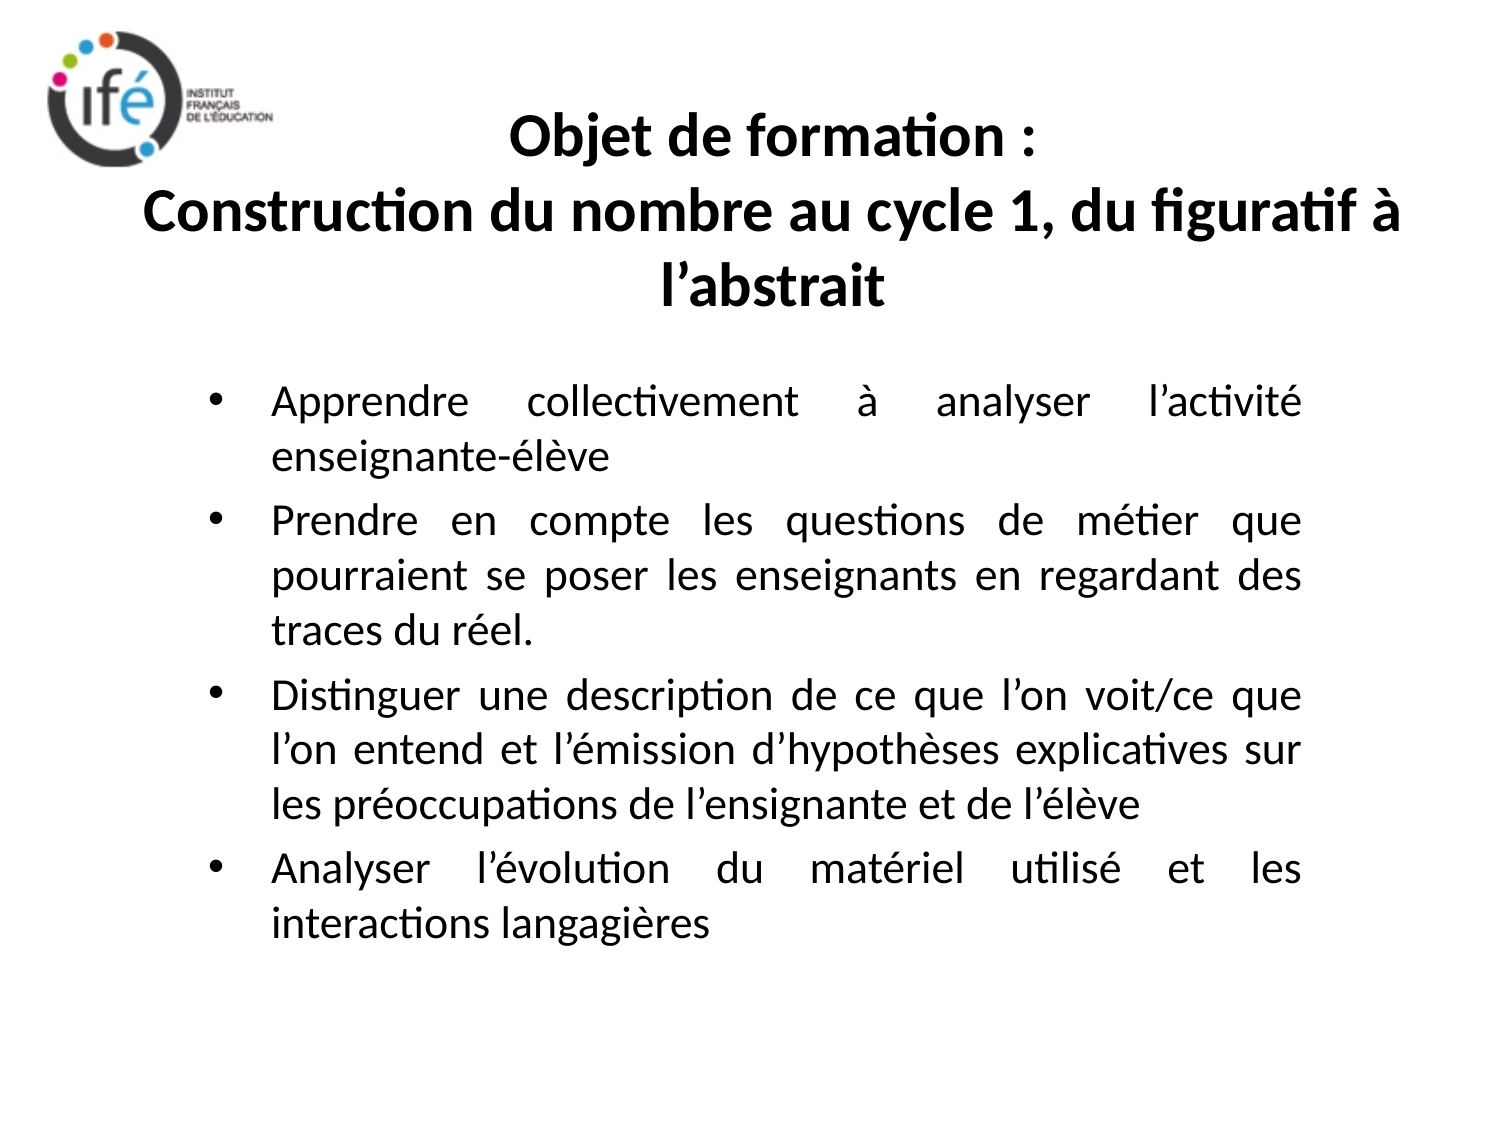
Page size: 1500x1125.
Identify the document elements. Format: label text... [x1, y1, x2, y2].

subtitle Apprendre collectivement à analyser l’activité enseignante-élève Prendre en compte les questions de métier que pourraient se poser les enseignants en regardant des traces du réel. Distinguer une description de ce que l’on voit/ce que l’on entend et l’émission d’hypothèses explicatives sur les préoccupations de l’ensignante et de l’élève Analyser l’évolution du matériel utilisé et les interactions langagières [193, 363, 1319, 998]
picture [46, 30, 275, 169]
title Objet de formation : Construction du nombre au cycle 1, du figuratif à l’abstrait [100, 90, 1447, 324]
